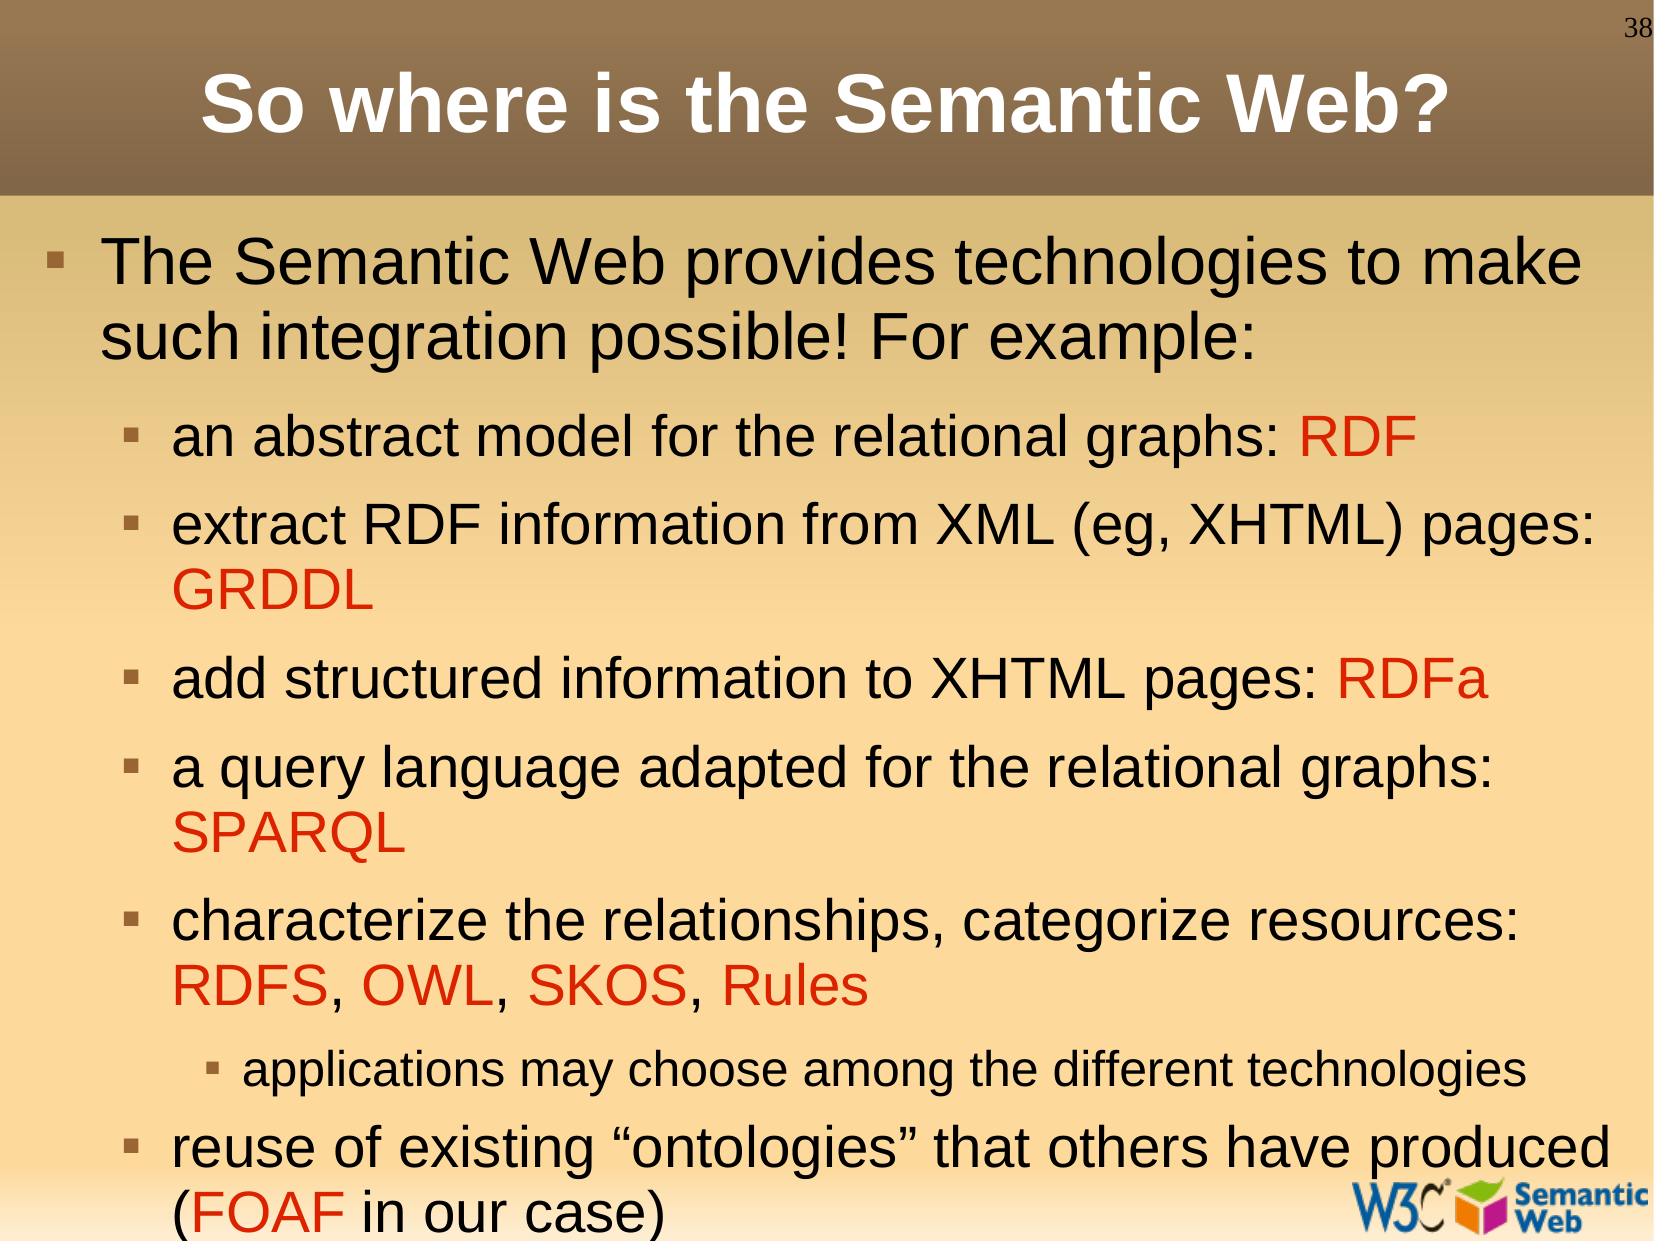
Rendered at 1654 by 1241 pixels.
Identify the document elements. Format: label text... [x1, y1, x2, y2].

title So where is the Semantic Web? [0, 0, 1654, 208]
picture [0, 208, 1654, 1241]
list The Semantic Web provides technologies to make such integration possible! For example: an abstract model for the relational graphs: RDF extract RDF information from XML (eg, XHTML) pages: GRDDL add structured information to XHTML pages: RDFa a query language adapted for the relational graphs: SPARQL characterize the relationships, categorize resources: RDFS, OWL, SKOS, Rules applications may choose among the different technologies reuse of existing “ontologies” that others have produced (FOAF in our case) [29, 224, 1624, 1241]
